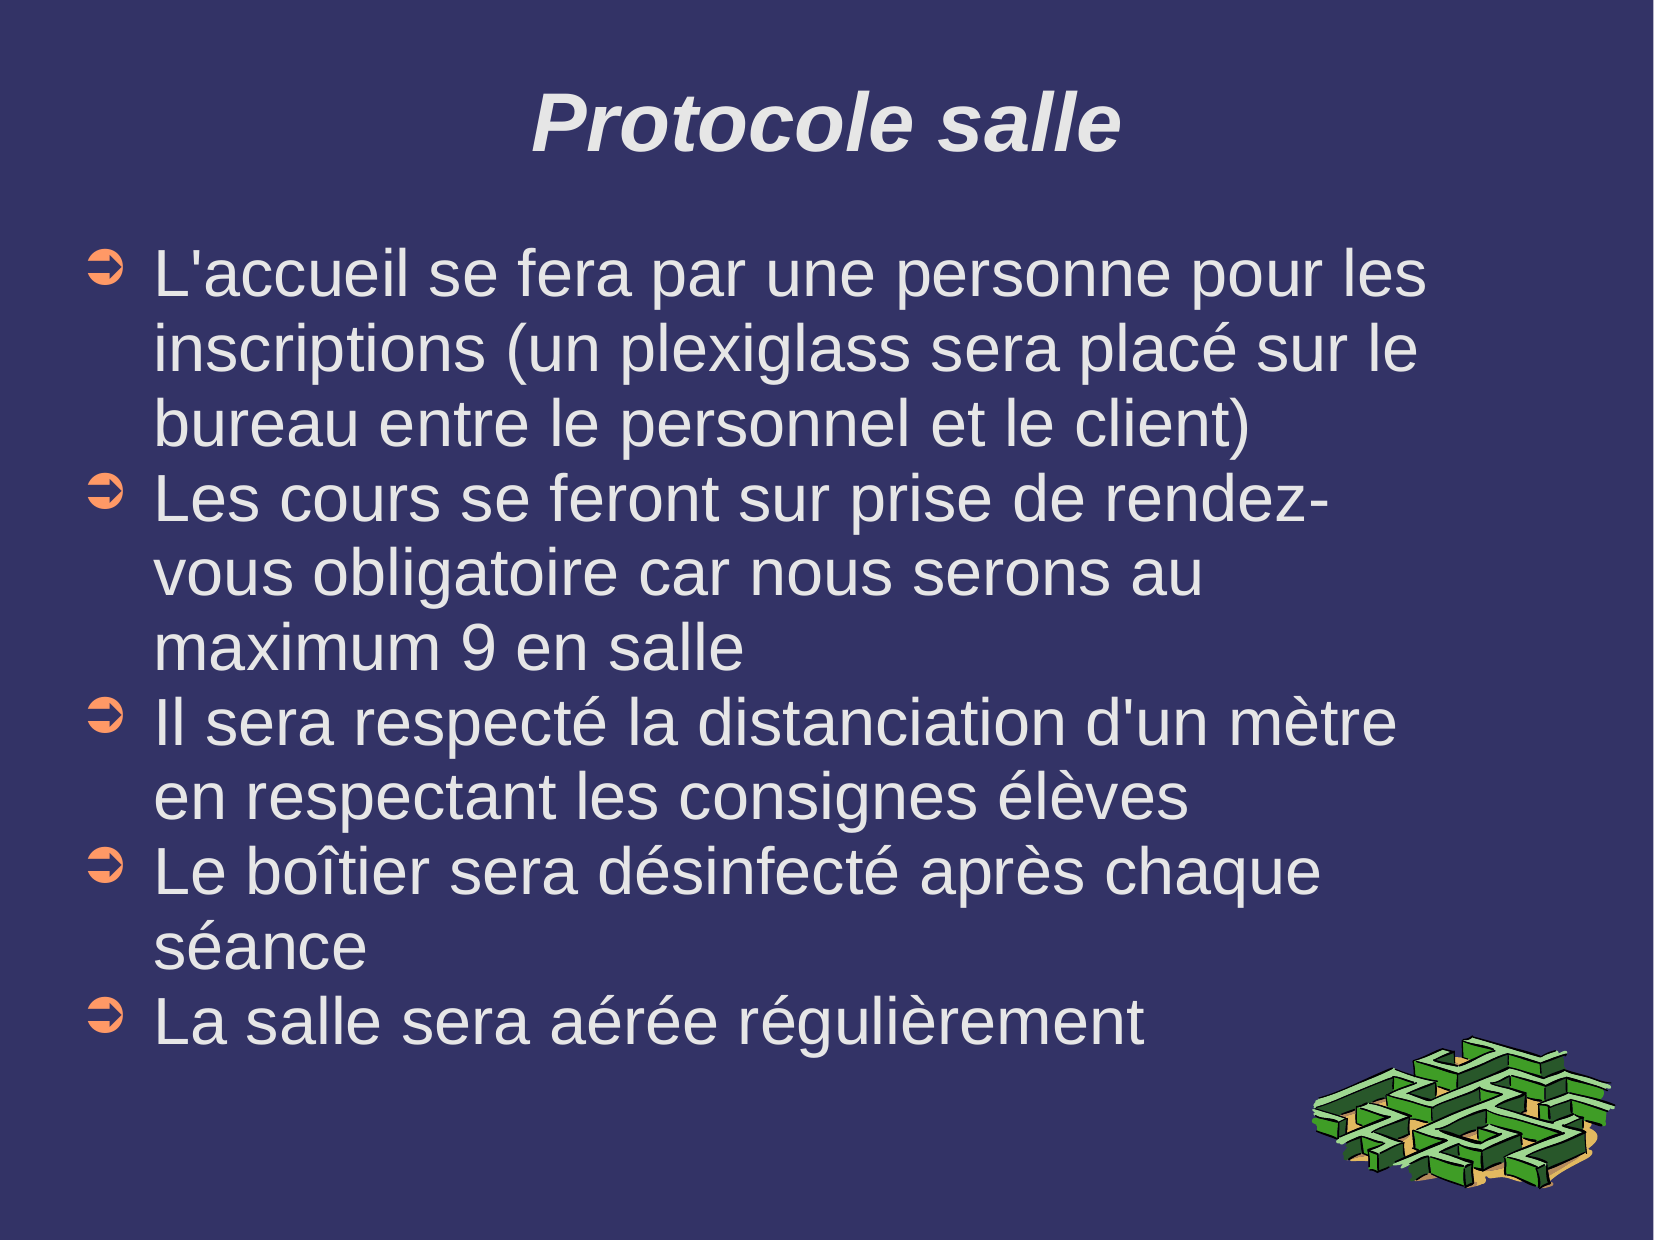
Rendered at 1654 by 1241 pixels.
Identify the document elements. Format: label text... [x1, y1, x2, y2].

title Protocole salle [121, 19, 1534, 227]
list L'accueil se fera par une personne pour les inscriptions (un plexiglass sera placé sur le bureau entre le personnel et le client) Les cours se feront sur prise de rendez-vous obligatoire car nous serons au maximum 9 en salle Il sera respecté la distanciation d'un mètre en respectant les consignes élèves Le boîtier sera désinfecté après chaque séance La salle sera aérée régulièrement [70, 236, 1462, 1059]
